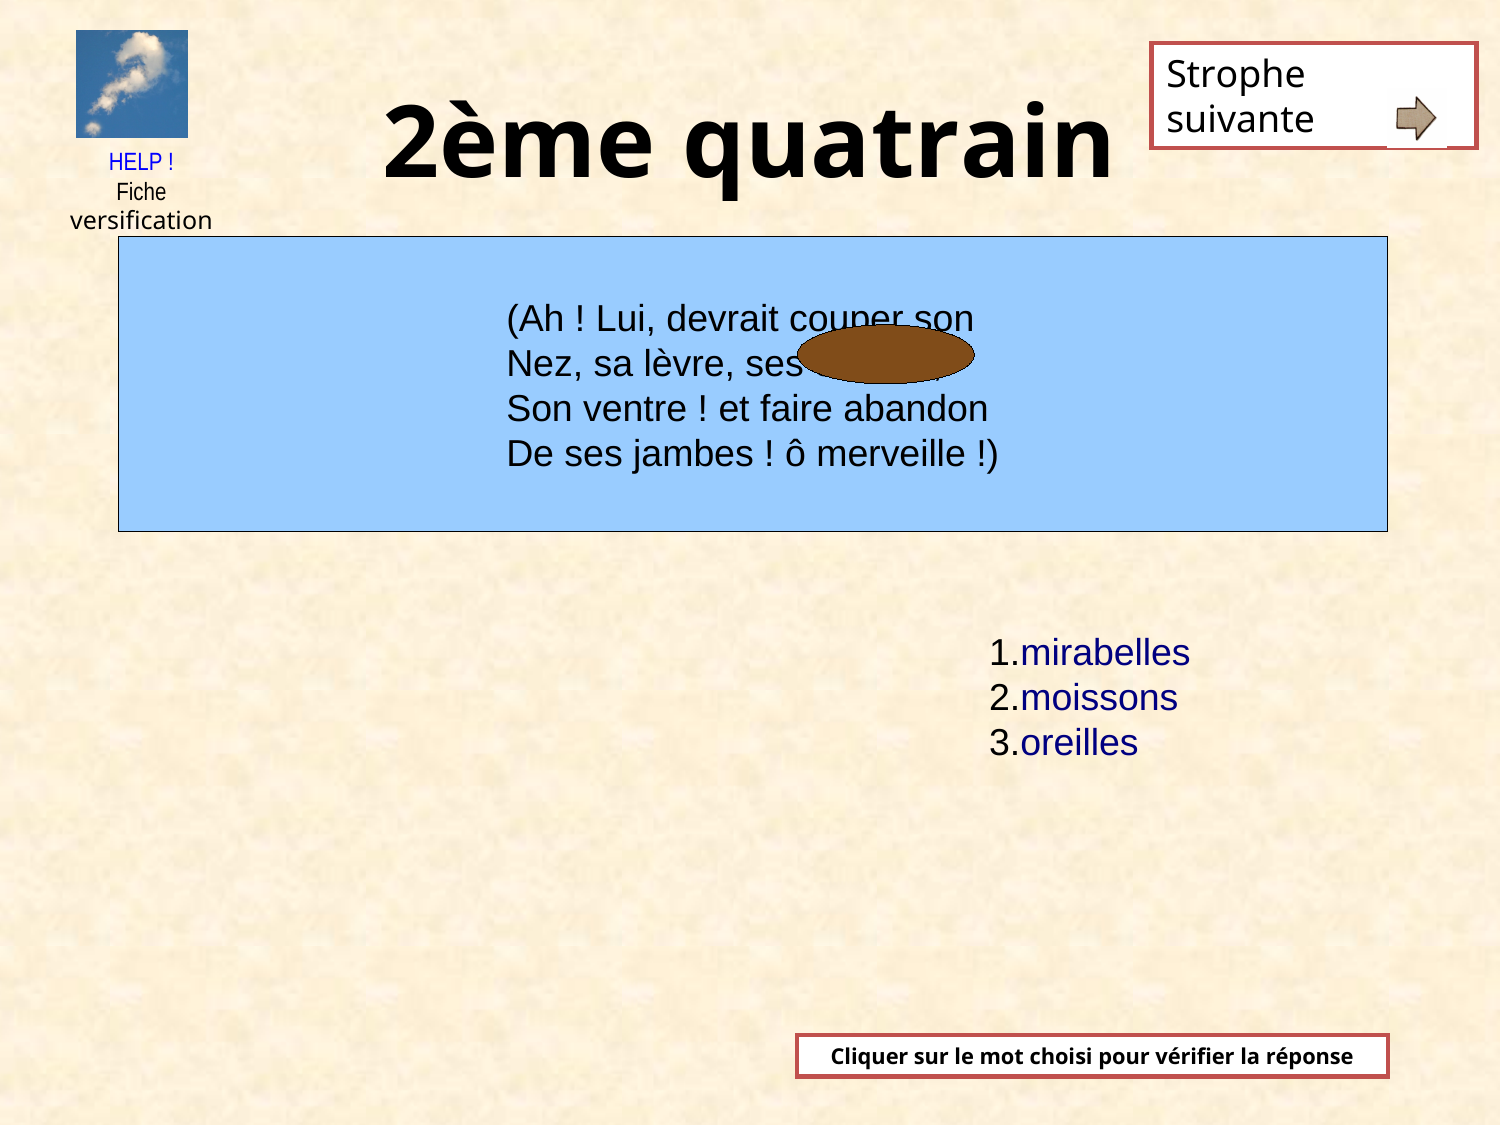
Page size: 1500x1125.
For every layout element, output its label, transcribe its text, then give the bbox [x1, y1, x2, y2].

text_box [797, 324, 975, 384]
text_box 1.mirabelles 2.moissons 3.oreilles [974, 620, 1418, 770]
text_box Cliquer sur le mot choisi pour vérifier la réponse [797, 1034, 1388, 1077]
text_box HELP ! Fiche versification [29, 137, 254, 243]
text_box Strophe suivante [1151, 42, 1477, 149]
title 2ème quatrain [188, 45, 1426, 233]
picture [0, 0, 1500, 1125]
text_box (Ah ! Lui, devrait couper son Nez, sa lèvre, ses oreilles, Son ventre ! et faire abandon De ses jambes ! ô merveille !) [118, 236, 1388, 532]
